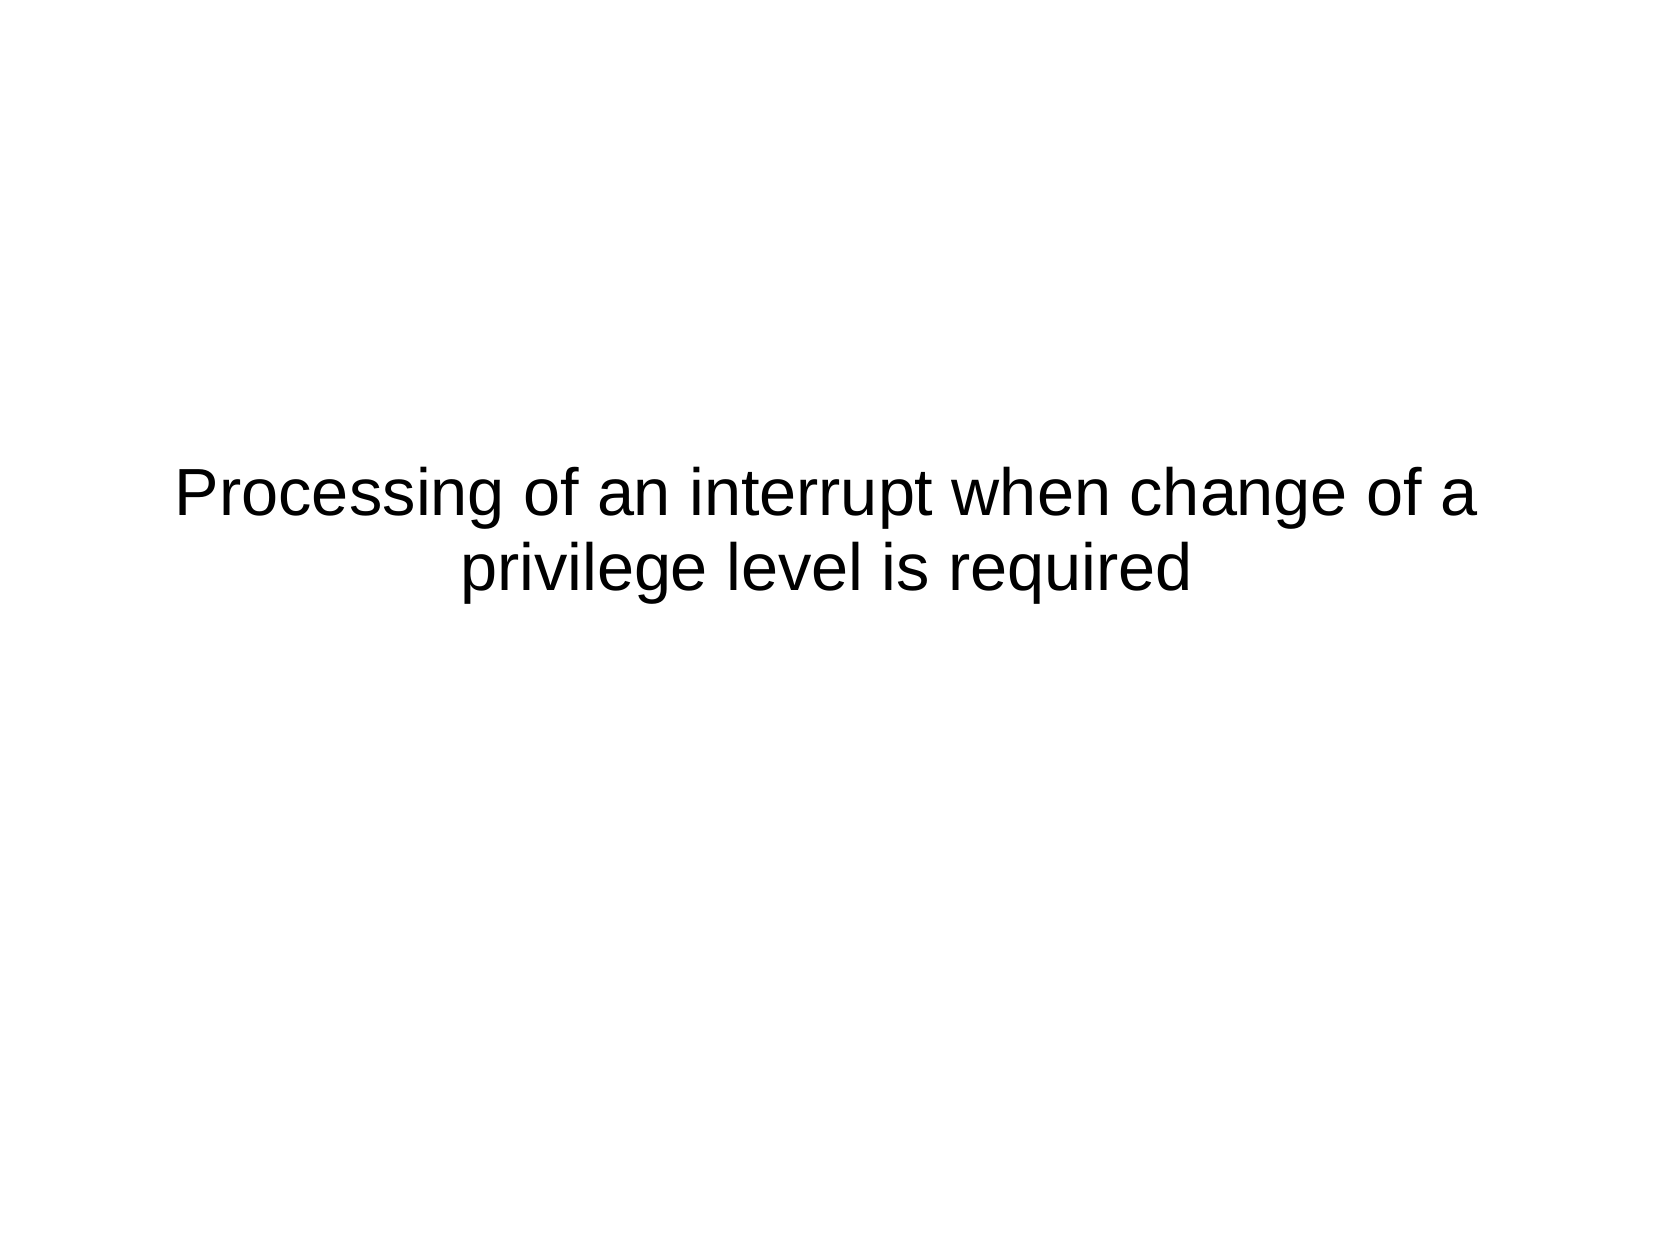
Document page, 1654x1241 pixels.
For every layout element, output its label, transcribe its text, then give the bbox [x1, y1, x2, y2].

subtitle Processing of an interrupt when change of a privilege level is required [82, 49, 1571, 1010]
